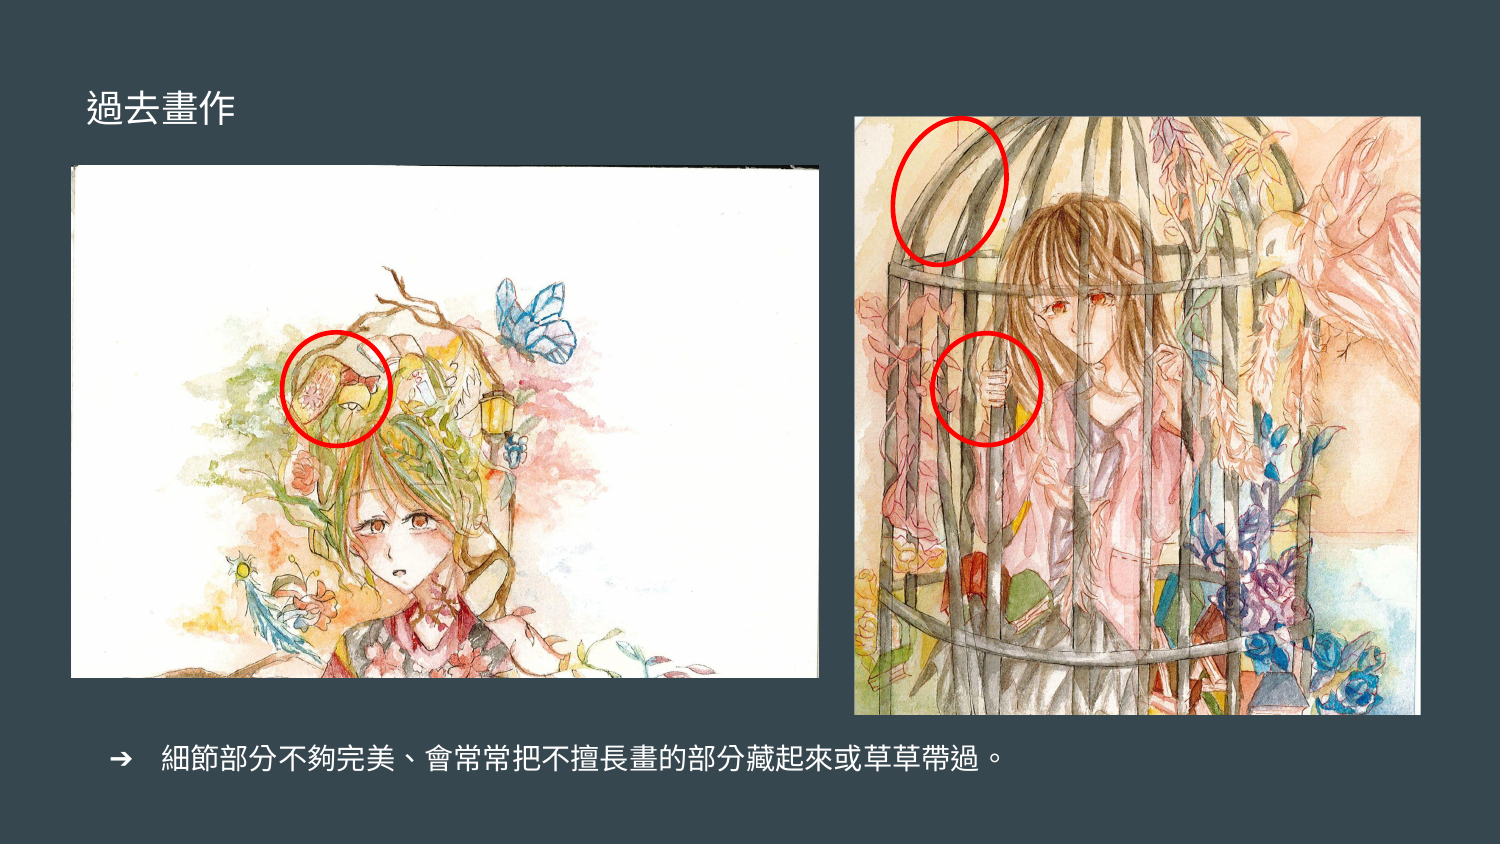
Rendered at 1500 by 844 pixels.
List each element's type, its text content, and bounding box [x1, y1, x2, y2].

text_box 過去畫作 [71, 70, 383, 146]
picture [896, 121, 1004, 262]
text_box 細節部分不夠完美、會常常把不擅長畫的部分藏起來或草草帶過。 [71, 724, 1041, 790]
picture [854, 116, 1421, 715]
picture [71, 165, 819, 679]
